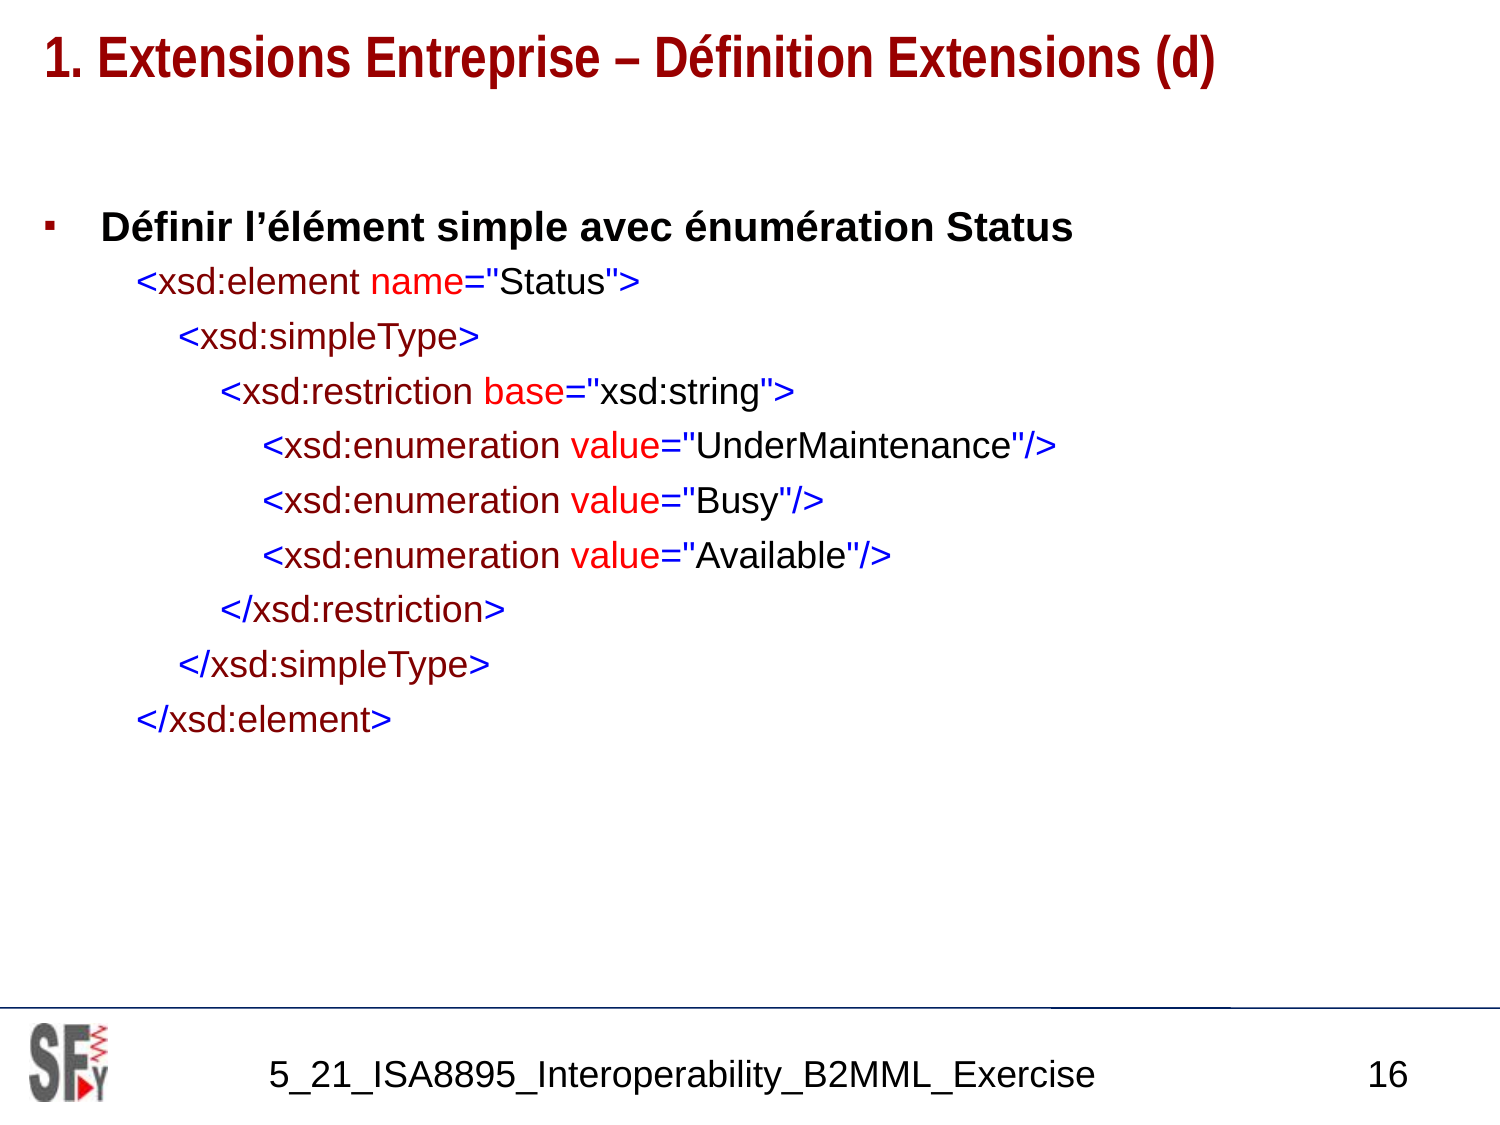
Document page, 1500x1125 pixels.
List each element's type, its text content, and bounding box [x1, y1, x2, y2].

slide_number <numéro> [1352, 1034, 1490, 1103]
footer 5_21_ISA8895_Interoperability_B2MML_Exercise [253, 1034, 1336, 1103]
text_box <xsd:element name="Status"> <xsd:simpleType> <xsd:restriction base="xsd:string"> <xsd:enumeration value="UnderMaintenance"/> <xsd:enumeration value="Busy"/> <xsd:enumeration value="Available"/> </xsd:restriction> </xsd:simpleType> </xsd:element> [37, 258, 1475, 802]
picture [29, 1023, 108, 1102]
list Définir l’élément simple avec énumération Status [29, 184, 1471, 988]
title 1. Extensions Entreprise – Définition Extensions (d) [29, 12, 1471, 138]
